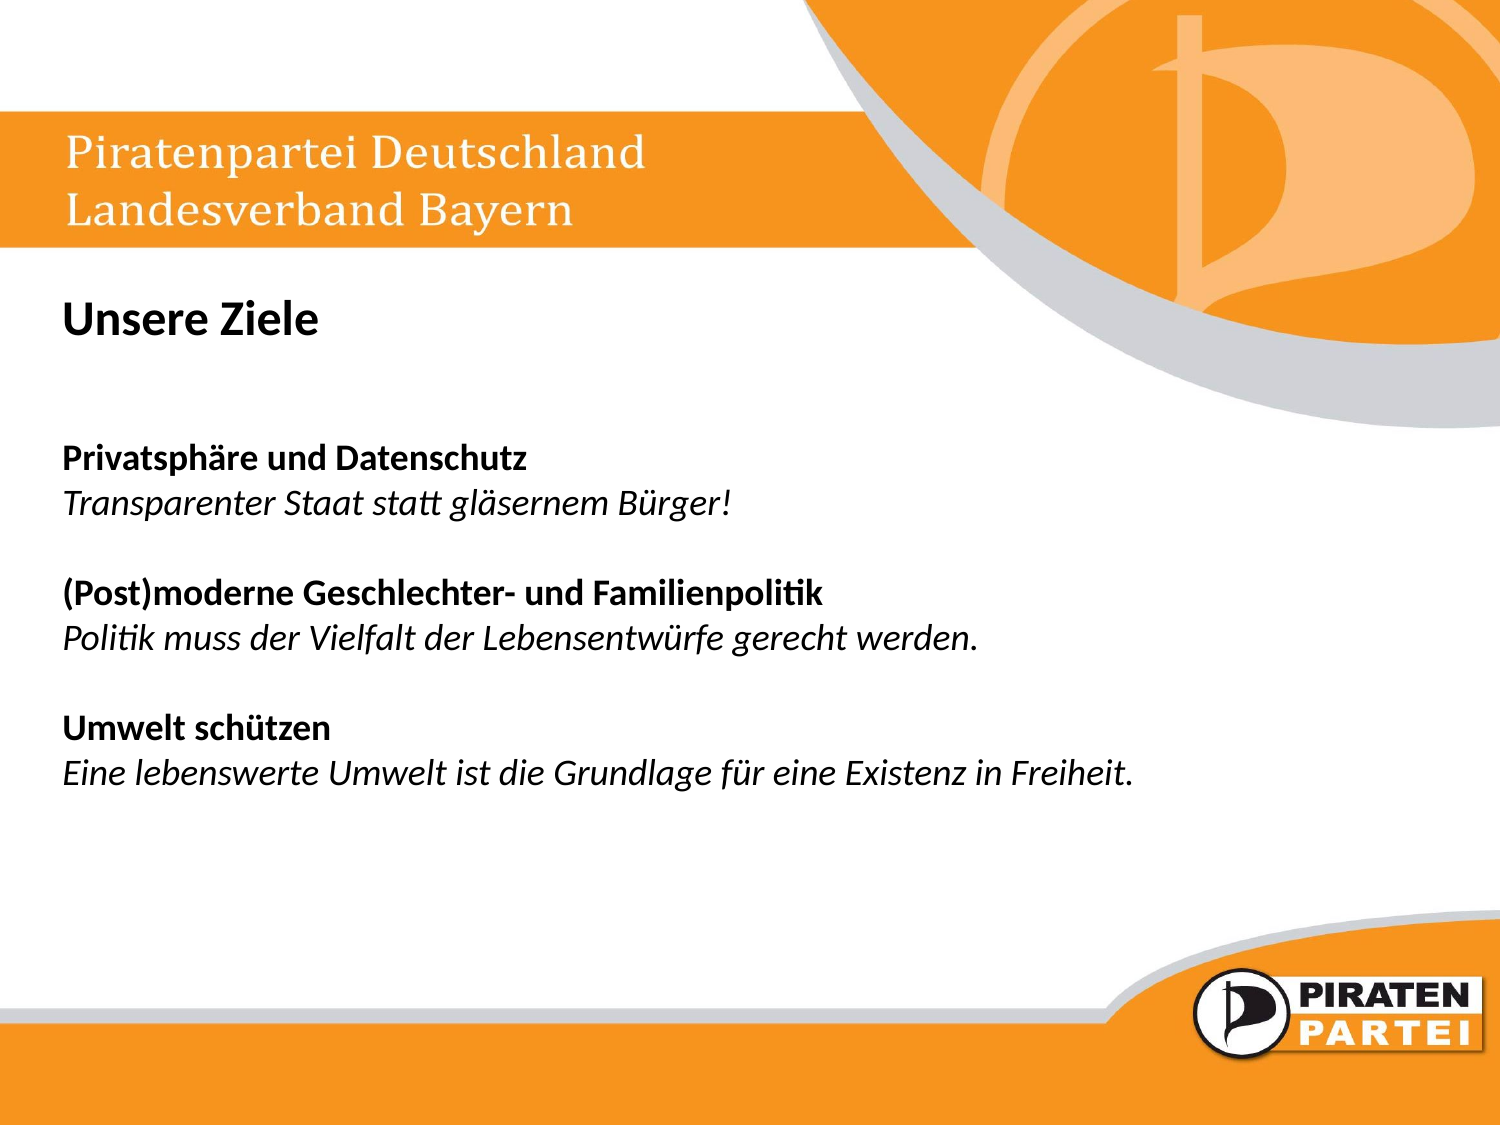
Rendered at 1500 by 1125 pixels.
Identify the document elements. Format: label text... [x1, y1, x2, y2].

text_box Unsere Ziele [47, 277, 335, 353]
picture [0, 0, 1500, 1125]
text_box Privatsphäre und Datenschutz Transparenter Staat statt gläsernem Bürger! (Post)moderne Geschlechter- und Familienpolitik Politik muss der Vielfalt der Lebensentwürfe gerecht werden. Umwelt schützen Eine lebenswerte Umwelt ist die Grundlage für eine Existenz in Freiheit. [47, 425, 1158, 801]
